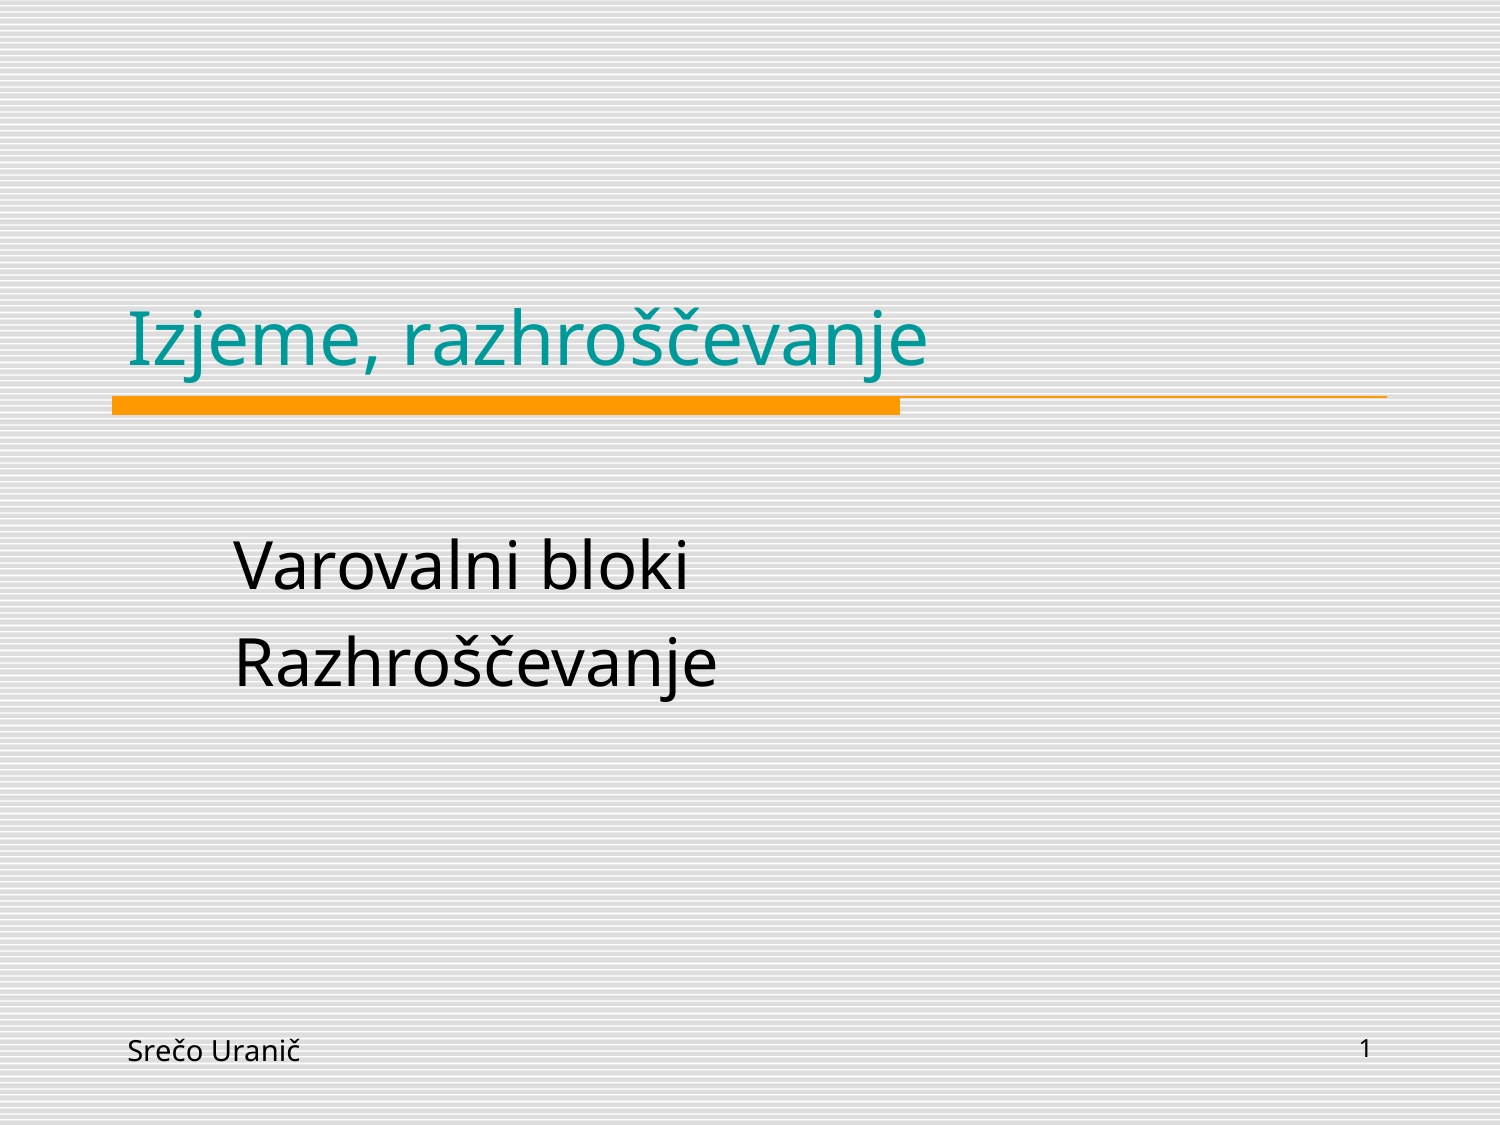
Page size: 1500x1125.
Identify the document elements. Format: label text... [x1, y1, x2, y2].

text_box Varovalni bloki Razhroščevanje [218, 515, 1369, 778]
text_box Srečo Uranič [112, 1025, 426, 1083]
text_box <number> [1074, 1025, 1388, 1101]
title Izjeme, razhroščevanje [112, 162, 1388, 388]
picture [0, 0, 1500, 1125]
